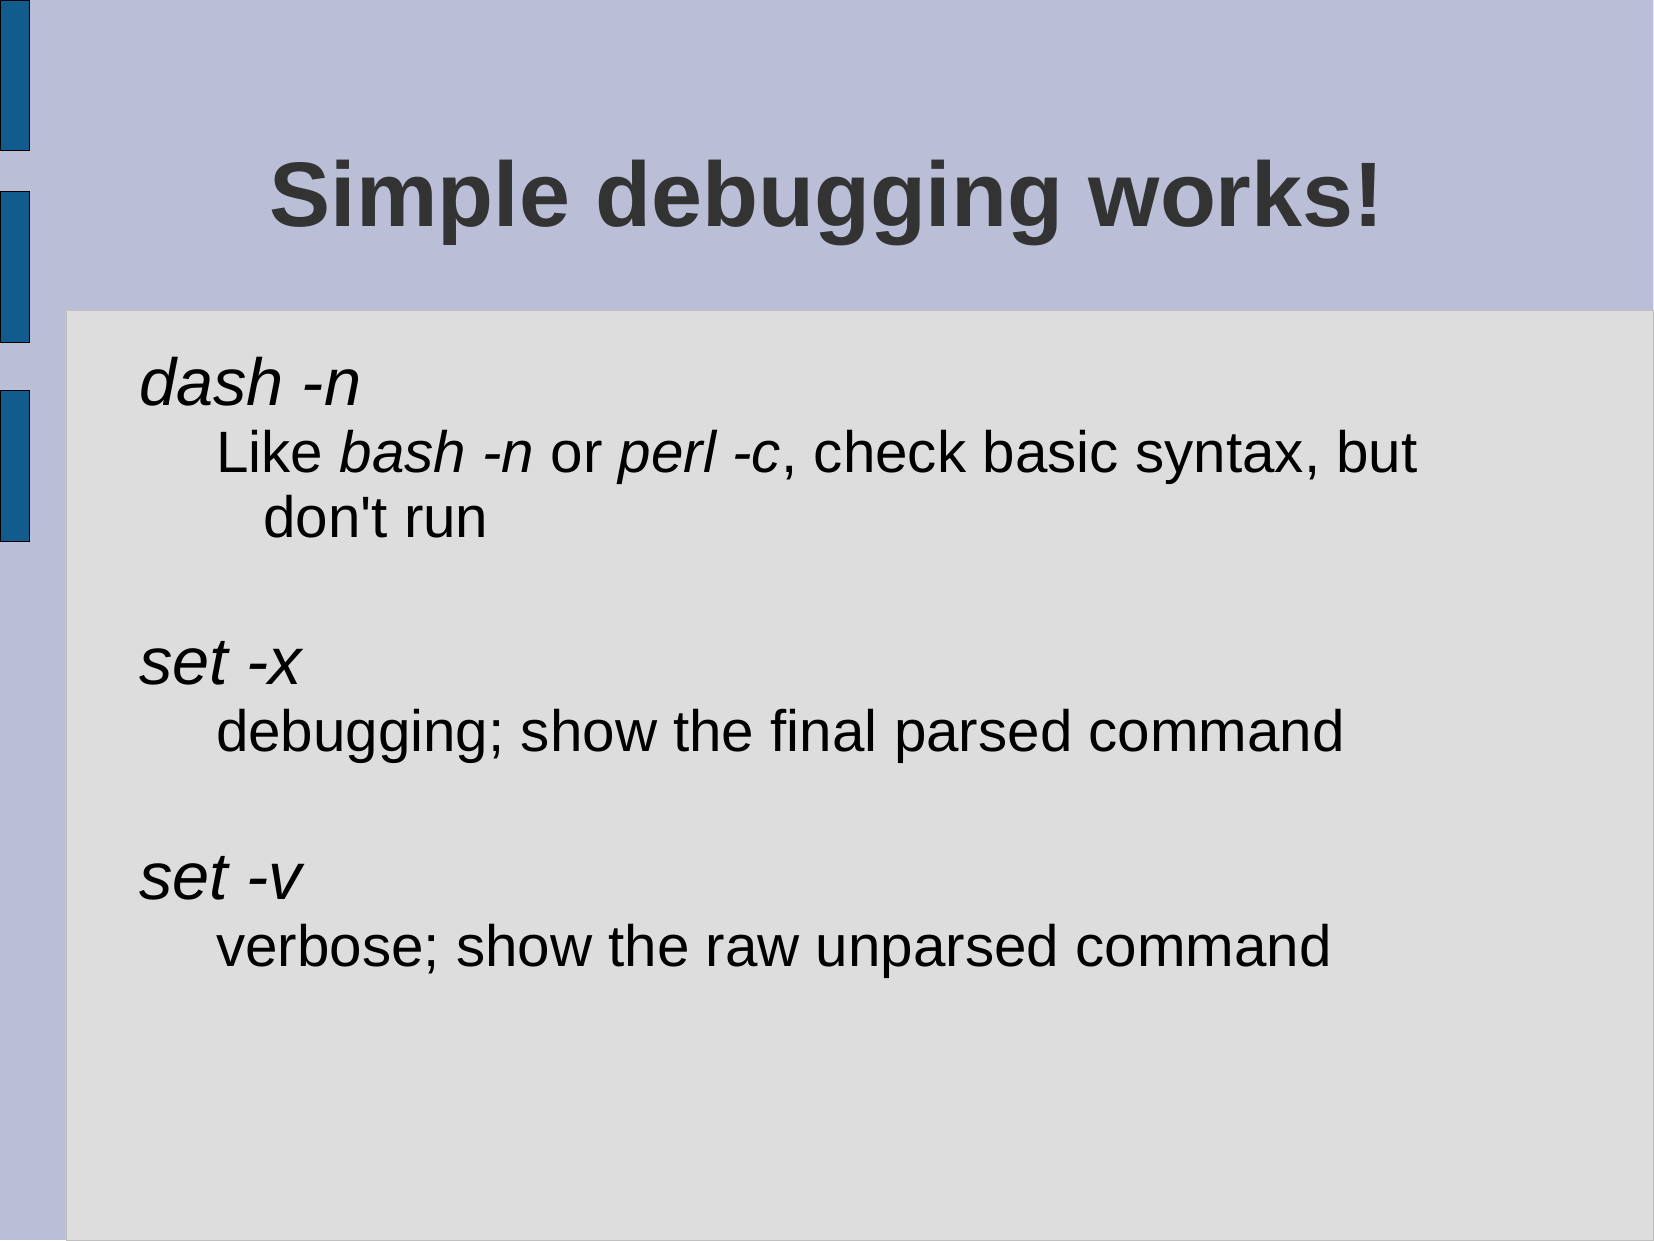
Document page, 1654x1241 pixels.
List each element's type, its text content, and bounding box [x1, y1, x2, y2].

list dash -n Like bash -n or perl -c, check basic syntax, but don't run set -x debugging; show the final parsed command set -v verbose; show the raw unparsed command [121, 344, 1534, 1112]
title Simple debugging works! [121, 98, 1534, 291]
